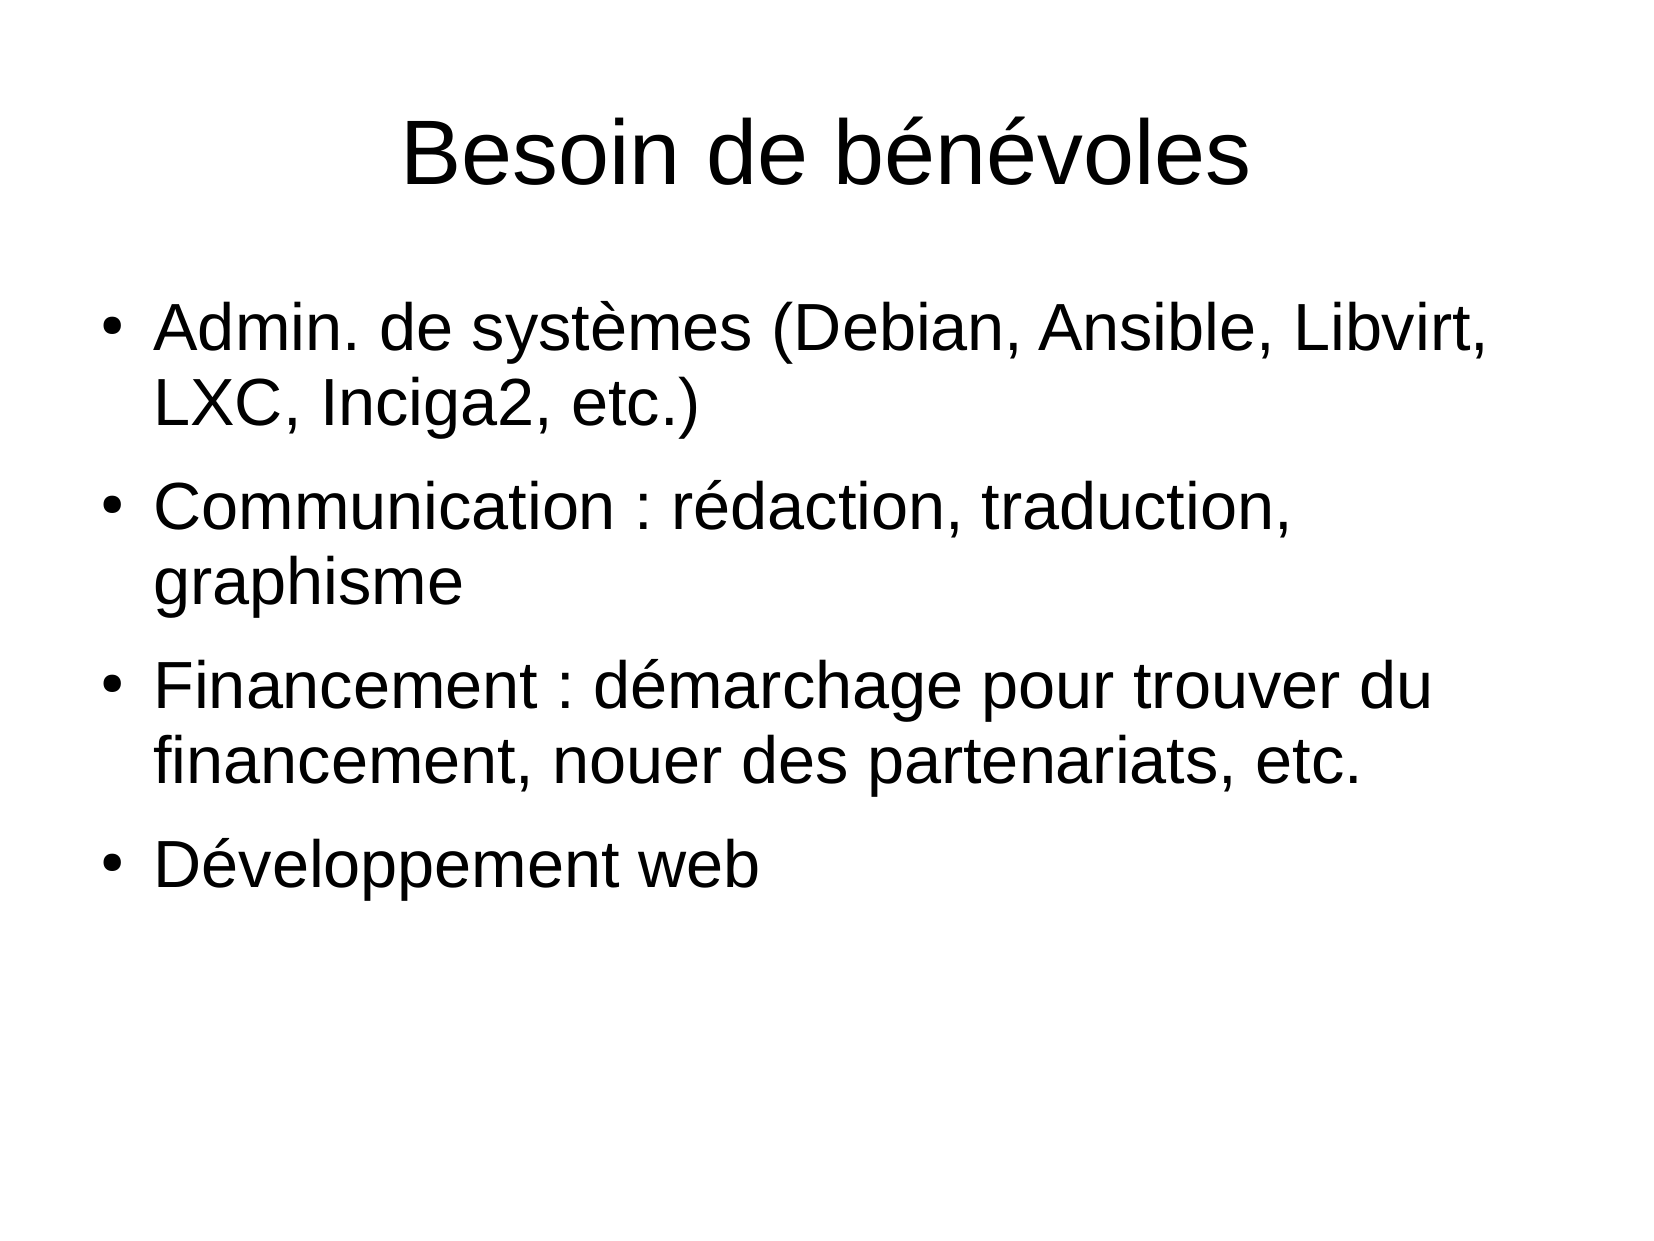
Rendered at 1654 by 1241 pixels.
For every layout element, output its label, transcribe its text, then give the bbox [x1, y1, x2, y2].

title Besoin de bénévoles [82, 49, 1571, 257]
list Admin. de systèmes (Debian, Ansible, Libvirt, LXC, Inciga2, etc.) Communication : rédaction, traduction, graphisme Financement : démarchage pour trouver du financement, nouer des partenariats, etc. Développement web [82, 290, 1571, 1010]
